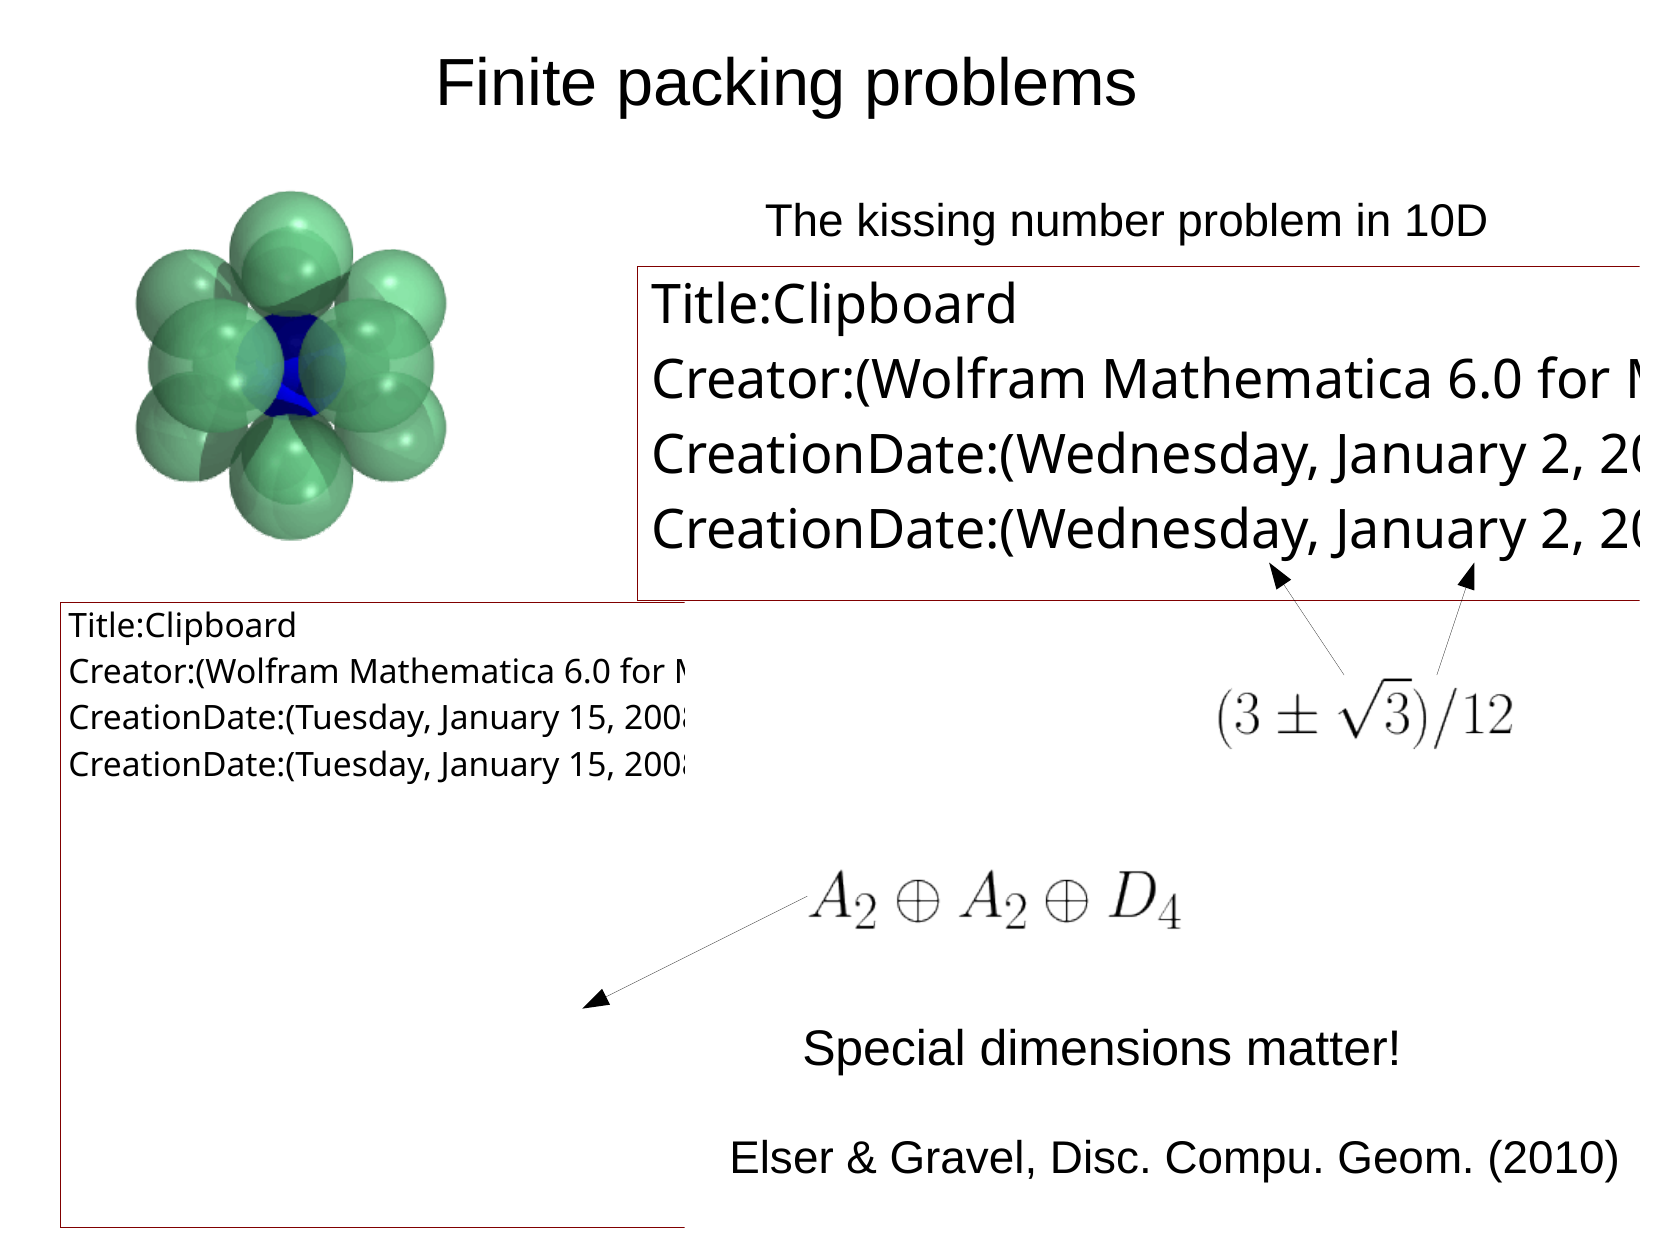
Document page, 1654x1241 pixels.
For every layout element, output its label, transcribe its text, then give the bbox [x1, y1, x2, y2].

text_box The kissing number problem in 10D [750, 187, 1538, 254]
text_box Elser & Gravel, Disc. Compu. Geom. (2010) [714, 1125, 1636, 1192]
picture [1217, 677, 1514, 751]
picture [132, 187, 451, 544]
picture [57, 262, 1640, 1228]
picture [807, 868, 1183, 931]
text_box Finite packing problems [420, 37, 1171, 128]
text_box Special dimensions matter! [787, 1012, 1418, 1084]
